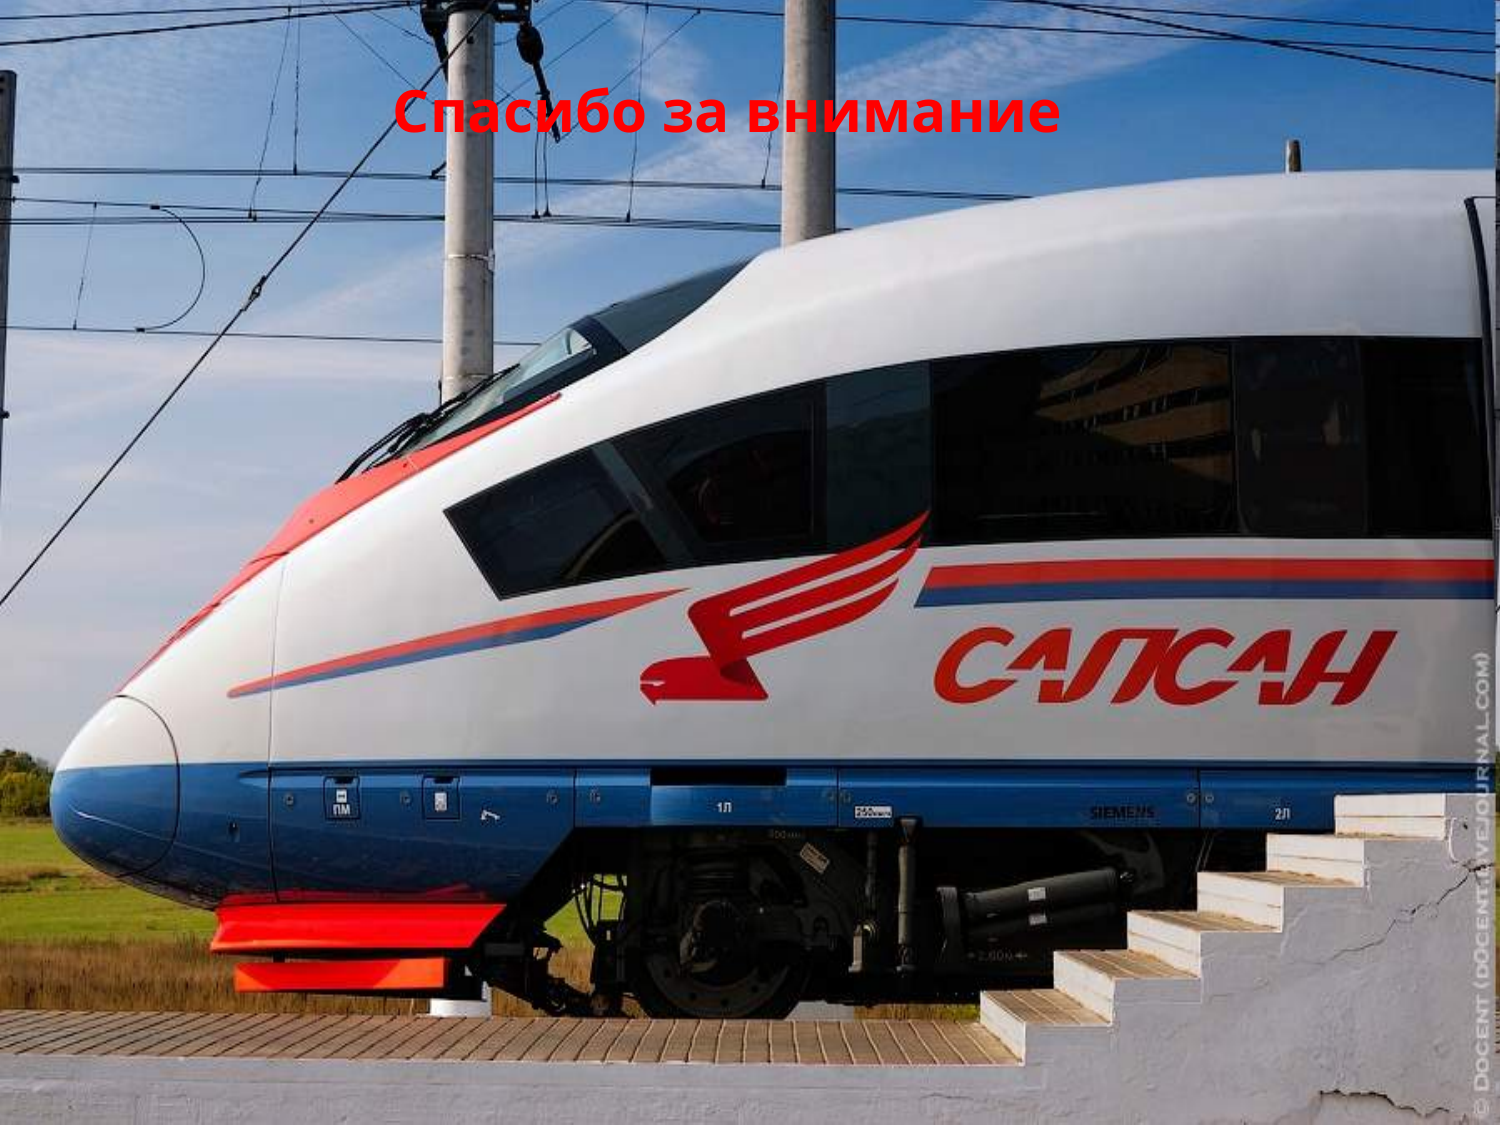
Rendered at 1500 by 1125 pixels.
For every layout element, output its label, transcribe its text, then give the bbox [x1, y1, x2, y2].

picture [0, 0, 1500, 1125]
subtitle Спасибо за внимание [377, 66, 1428, 355]
